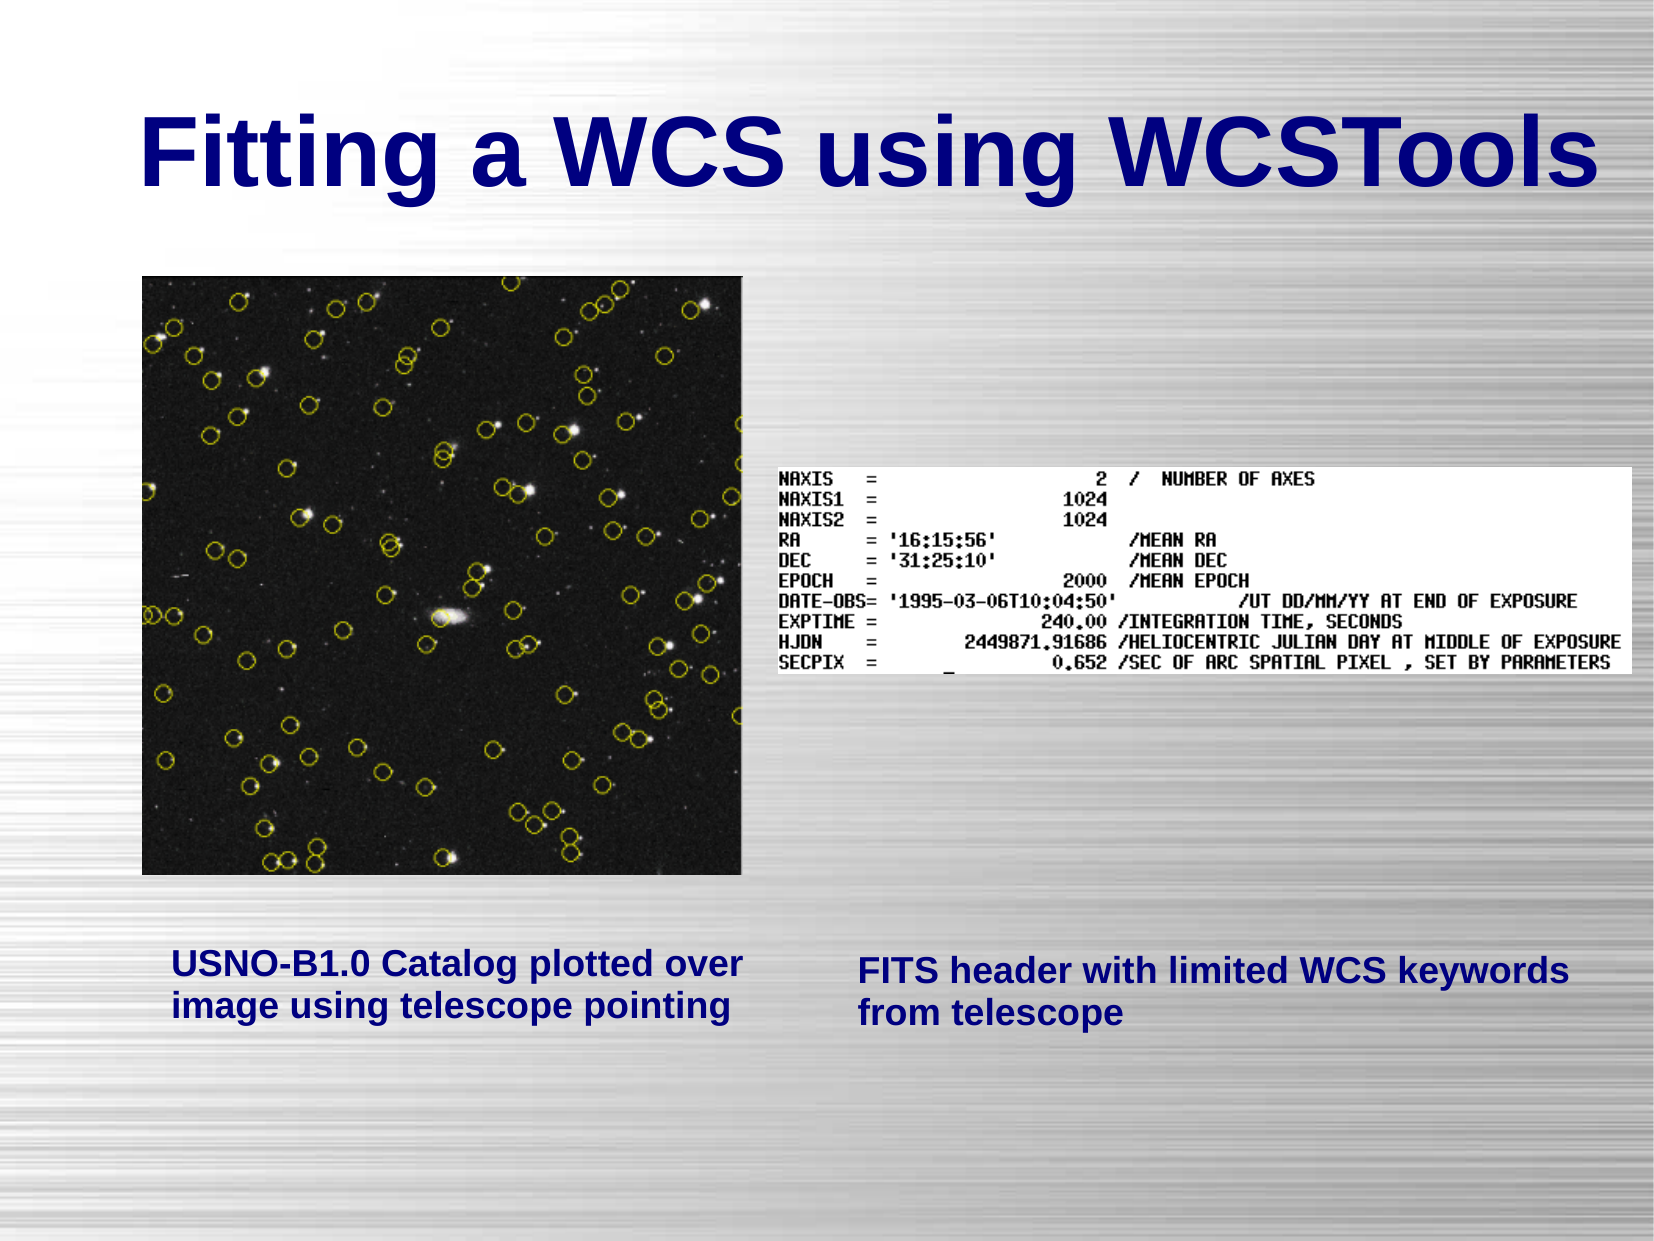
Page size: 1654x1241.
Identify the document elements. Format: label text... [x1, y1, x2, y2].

text_box FITS header with limited WCS keywords from telescope [842, 942, 1588, 1044]
picture [0, 0, 1654, 1241]
text_box Fitting a WCS using WCSTools [59, 88, 1654, 216]
text_box USNO-B1.0 Catalog plotted over image using telescope pointing [156, 935, 759, 1037]
